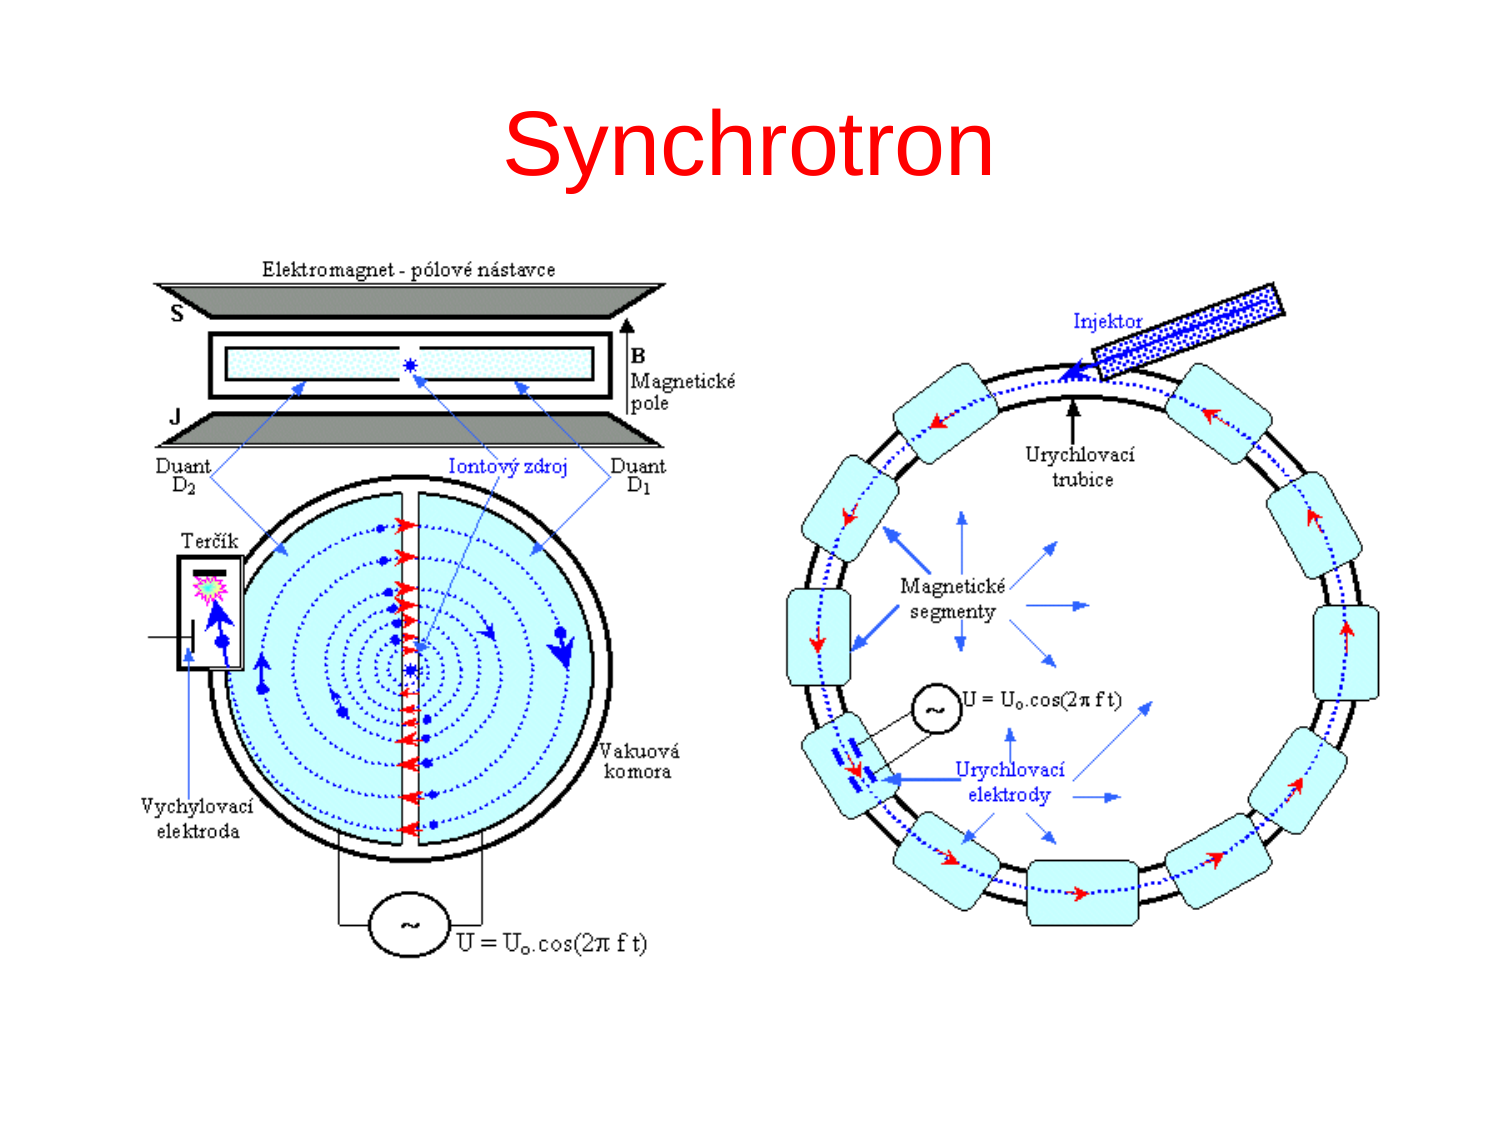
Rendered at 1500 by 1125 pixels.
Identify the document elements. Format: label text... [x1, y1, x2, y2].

title Synchrotron [75, 45, 1426, 233]
picture [135, 255, 1388, 965]
